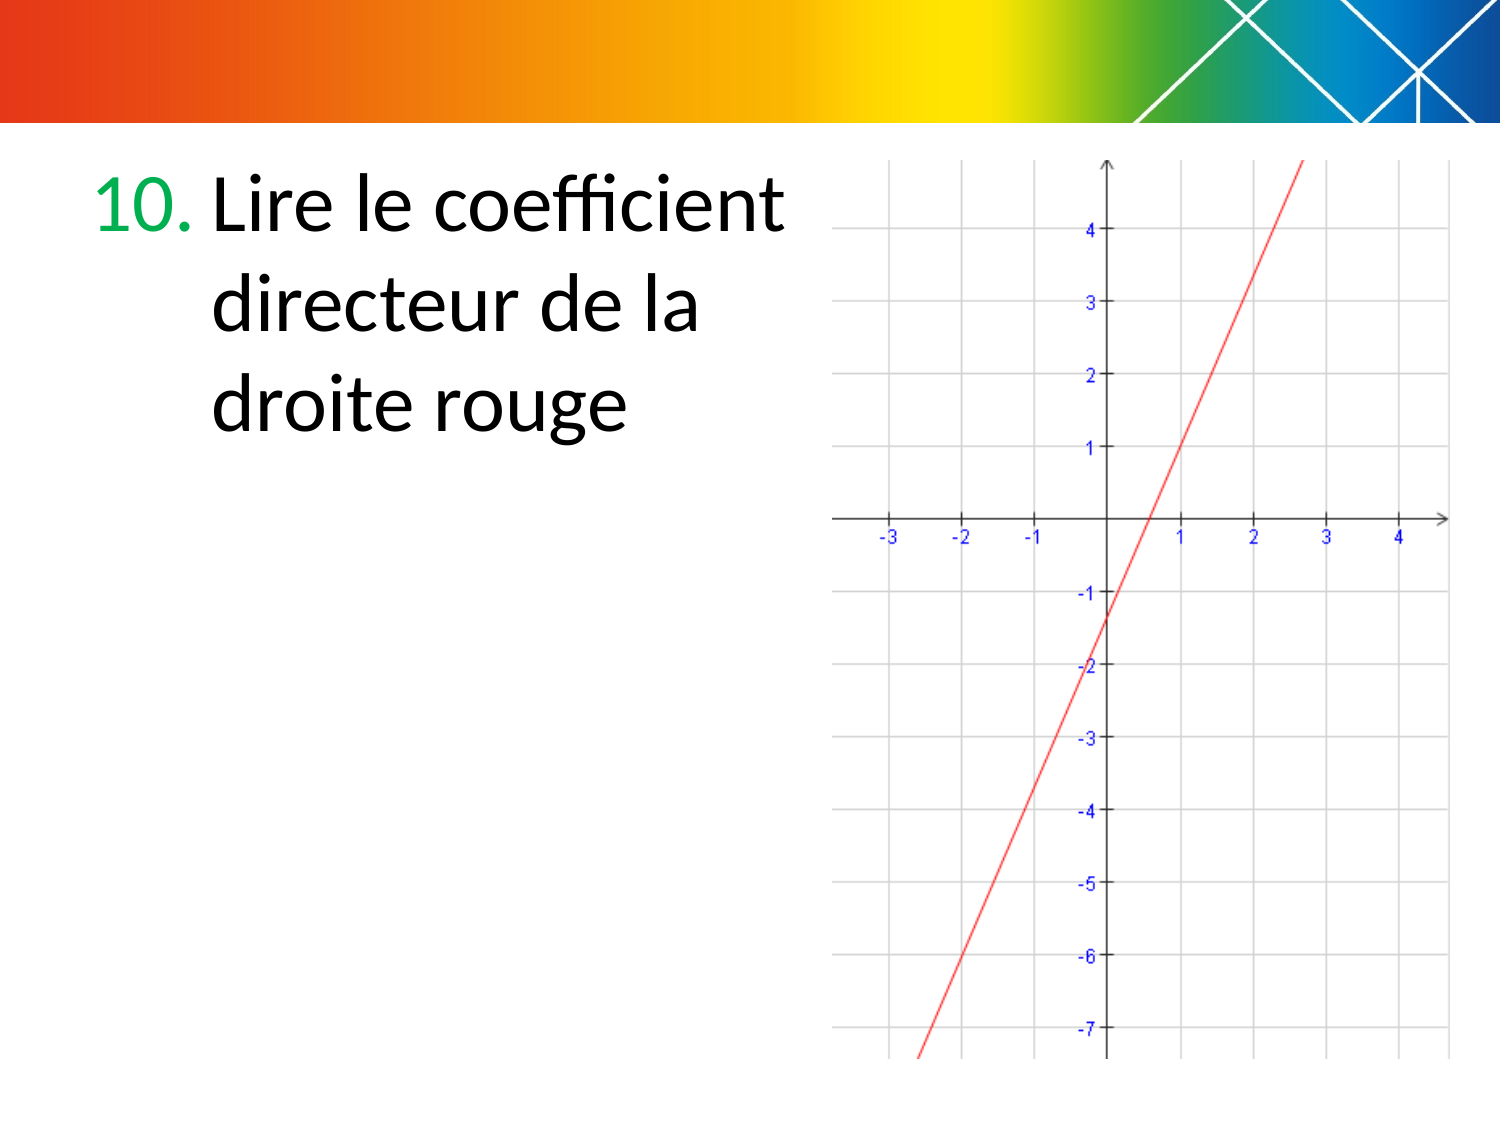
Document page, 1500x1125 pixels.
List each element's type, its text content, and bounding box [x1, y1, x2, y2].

picture [832, 160, 1450, 1059]
picture [1340, 0, 1500, 123]
title Lire le coefficient directeur de la droite rouge [74, 140, 810, 456]
picture [0, 0, 1359, 123]
